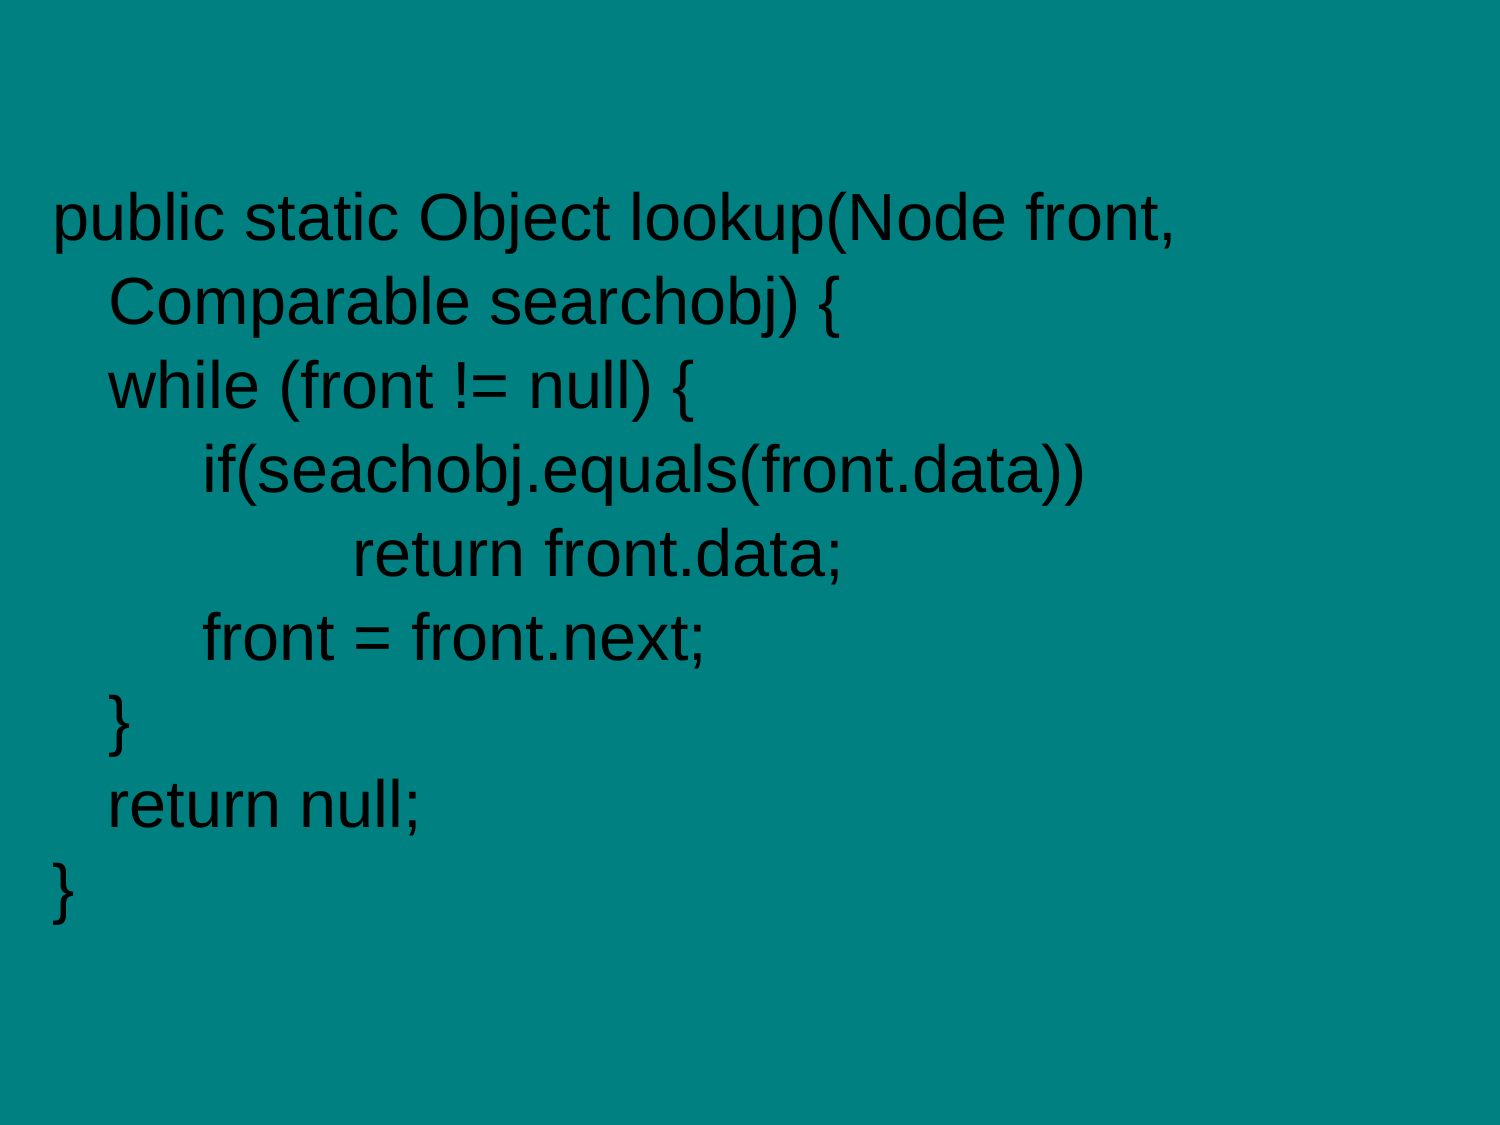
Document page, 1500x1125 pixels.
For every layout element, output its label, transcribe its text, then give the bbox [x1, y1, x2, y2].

list public static Object lookup(Node front, Comparable searchobj) { while (front != null) { if(seachobj.equals(front.data)) return front.data; front = front.next; } return null; } [37, 87, 1463, 1000]
